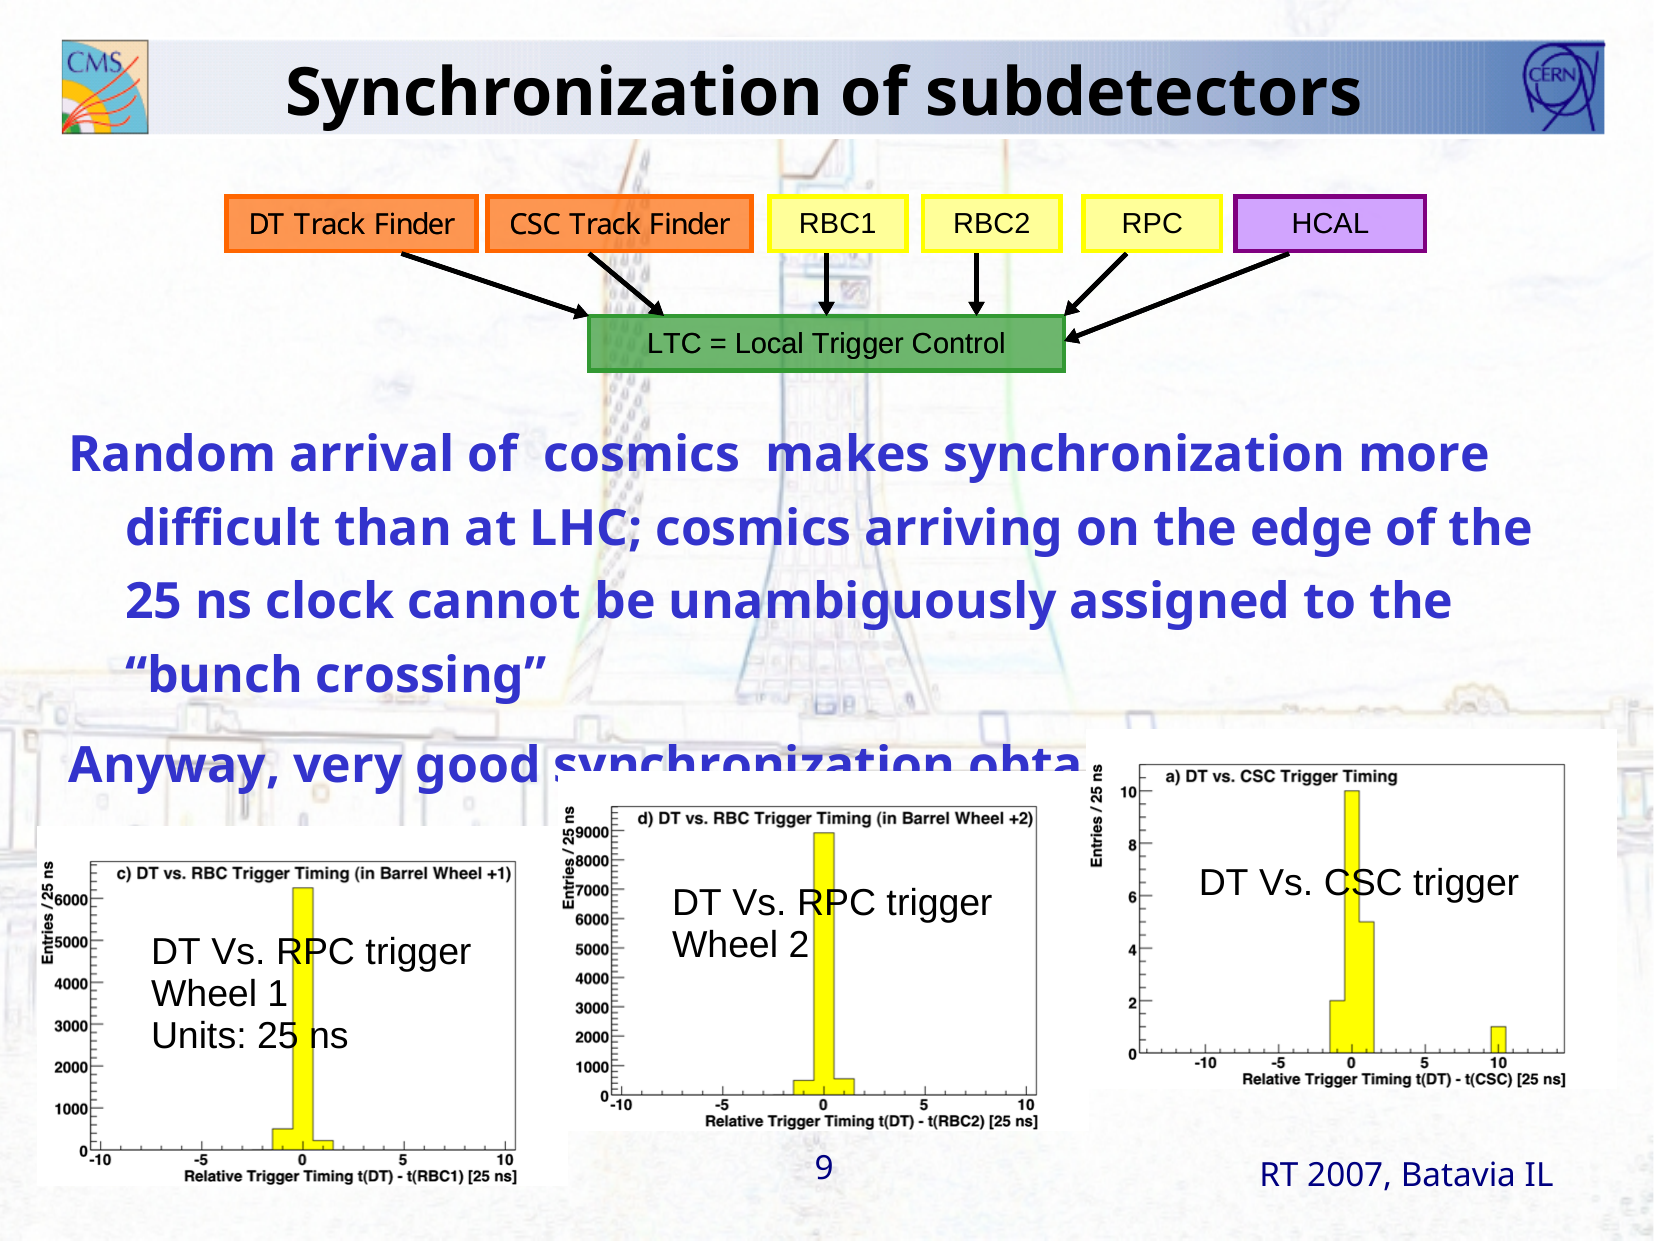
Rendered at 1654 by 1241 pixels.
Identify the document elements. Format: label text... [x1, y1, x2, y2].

text_box DT Vs. CSC trigger [1183, 854, 1535, 916]
picture [0, 0, 1654, 1241]
title Synchronization of subdetectors [149, 42, 1499, 132]
text_box DT Vs. RPC trigger Wheel 2 [657, 874, 1008, 982]
text_box DT Vs. RPC trigger Wheel 1 Units: 25 ns [136, 922, 487, 1078]
list Random arrival of cosmics makes synchronization more difficult than at LHC; cosmics arriving on the edge of the 25 ns clock cannot be unambiguously assigned to the “bunch crossing” Anyway, very good synchronization obtained. [68, 412, 1585, 739]
